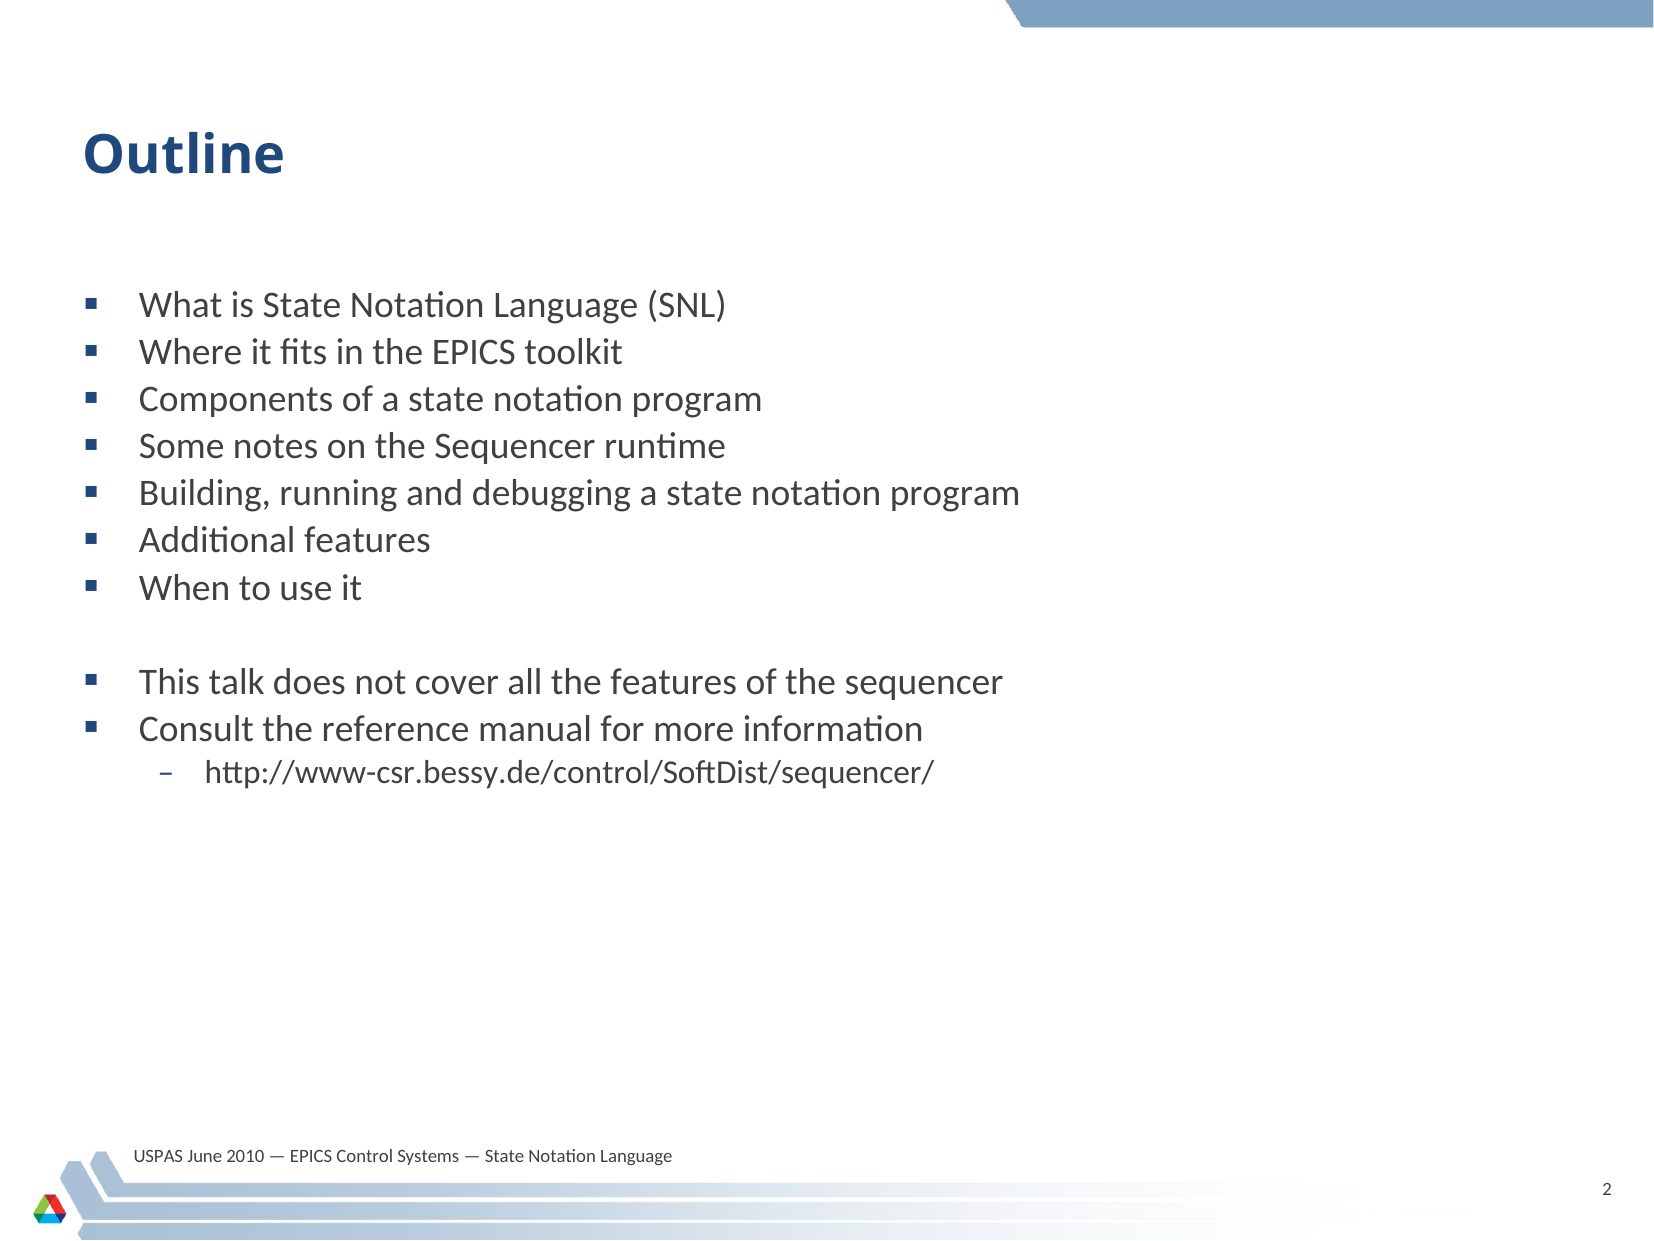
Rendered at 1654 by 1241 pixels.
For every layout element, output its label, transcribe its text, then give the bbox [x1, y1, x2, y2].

picture [0, 0, 1654, 29]
title Outline [82, 49, 1571, 257]
list What is State Notation Language (SNL) Where it fits in the EPICS toolkit Components of a state notation program Some notes on the Sequencer runtime Building, running and debugging a state notation program Additional features When to use it This talk does not cover all the features of the sequencer Consult the reference manual for more information http://www-csr.bessy.de/control/SoftDist/sequencer/ [82, 289, 1571, 856]
picture [0, 1143, 1654, 1240]
